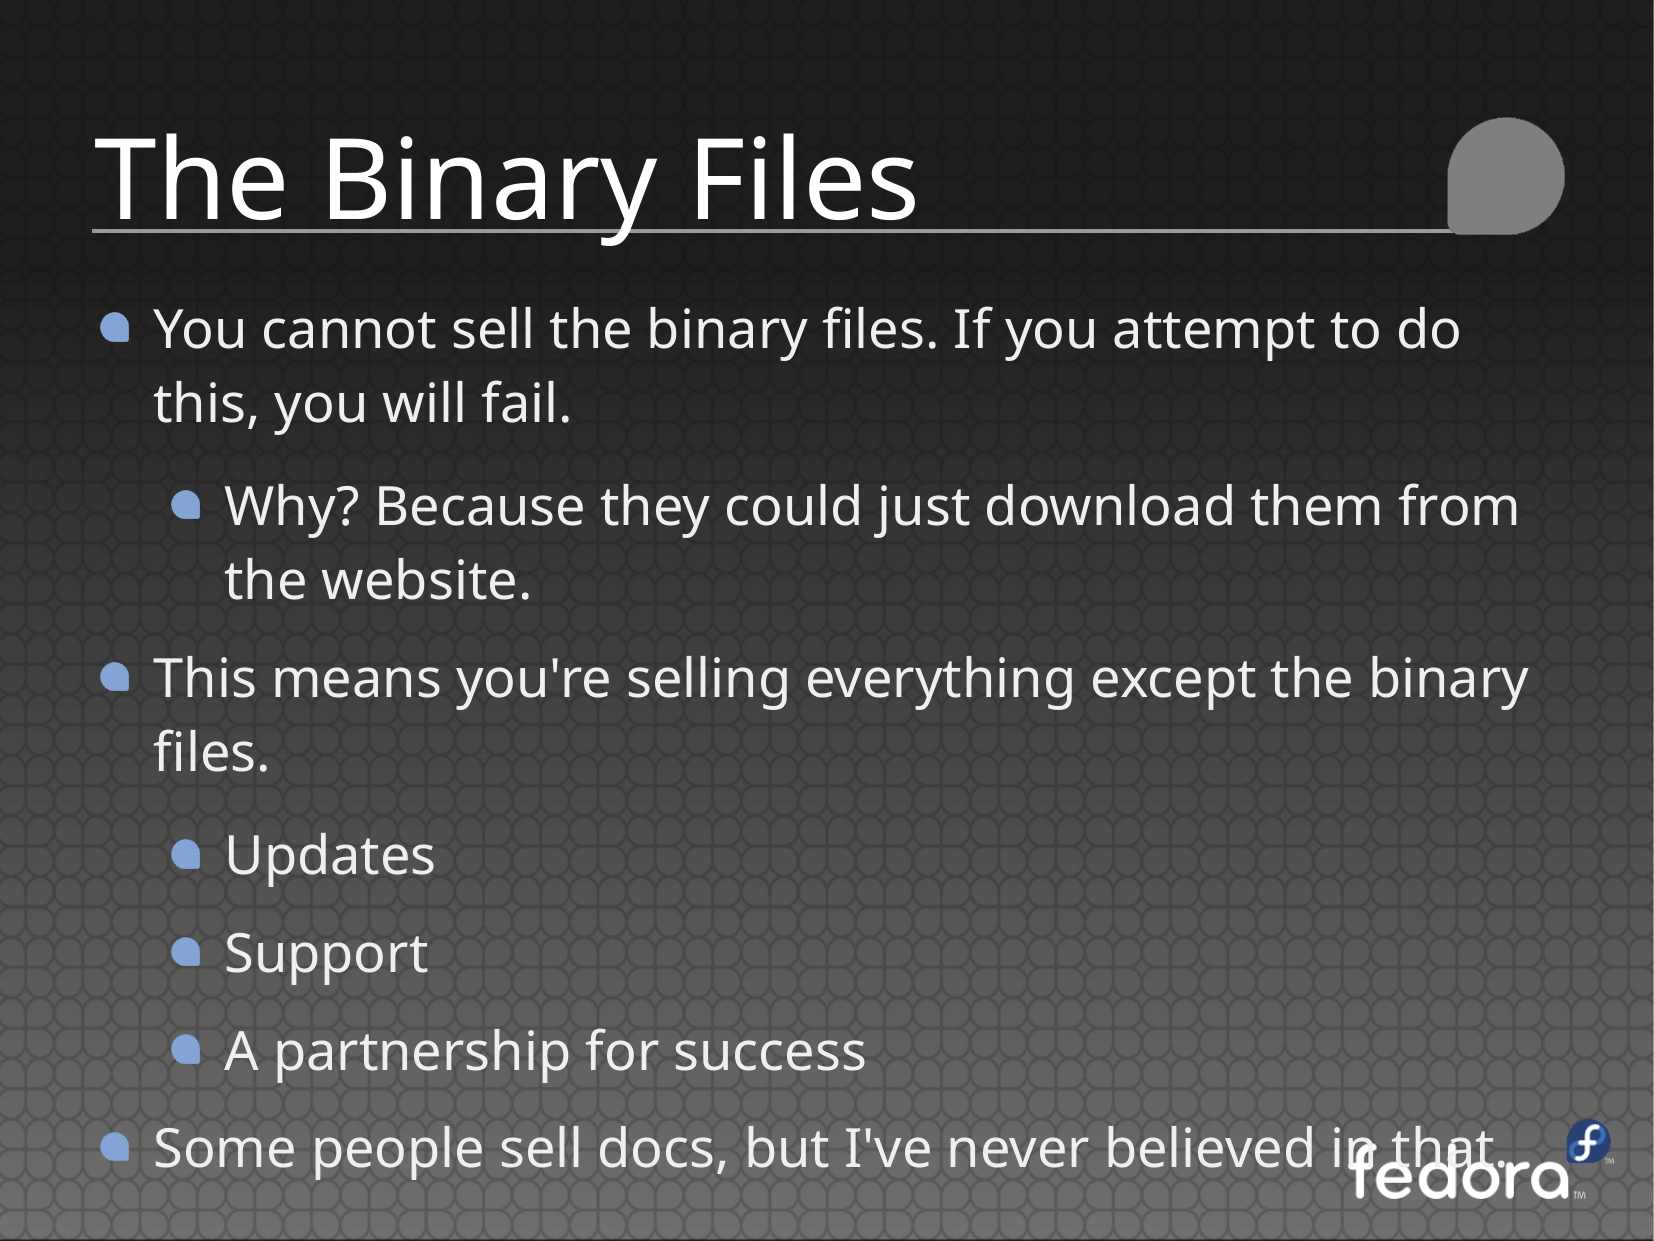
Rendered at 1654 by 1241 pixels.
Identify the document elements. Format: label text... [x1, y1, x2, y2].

list You cannot sell the binary files. If you attempt to do this, you will fail. Why? Because they could just download them from the website. This means you're selling everything except the binary files. Updates Support A partnership for success Some people sell docs, but I've never believed in that. [82, 290, 1571, 1094]
title The Binary Files [94, 100, 1426, 251]
picture [0, 0, 1654, 1241]
